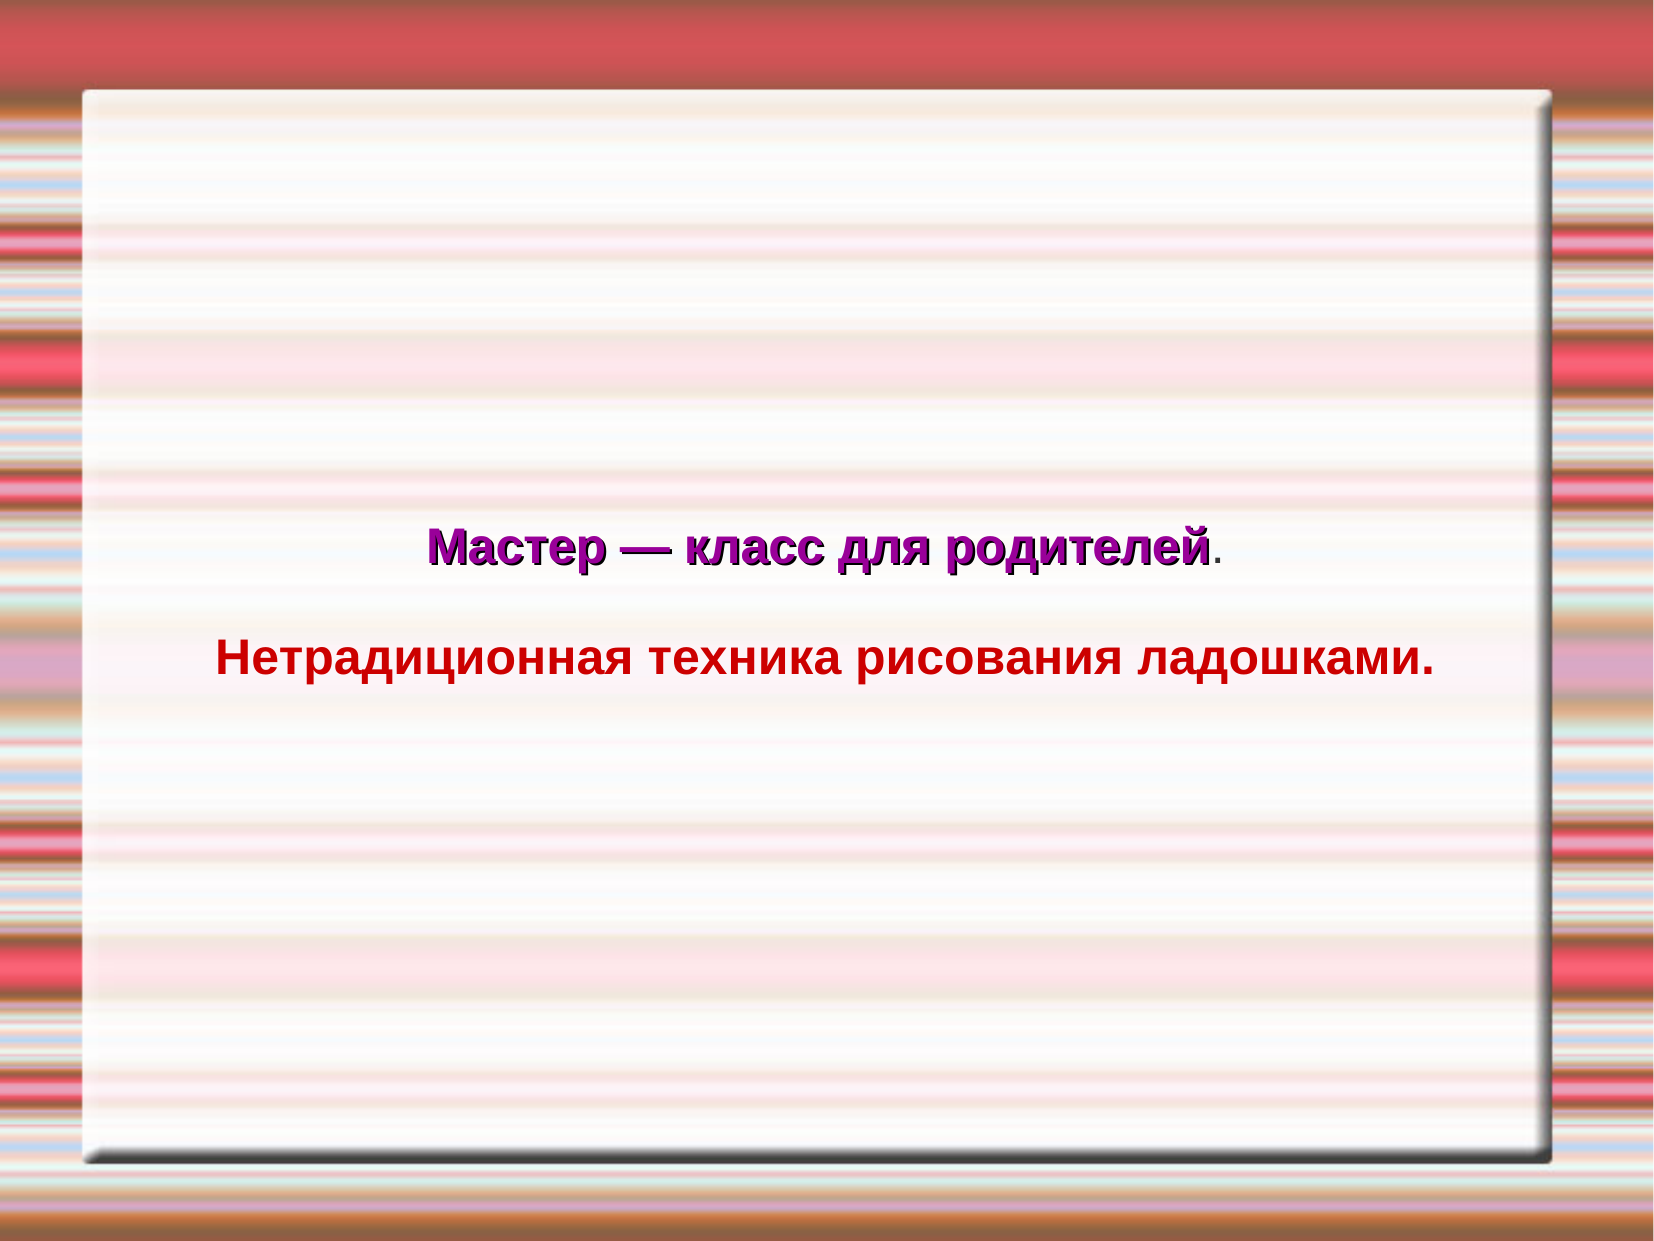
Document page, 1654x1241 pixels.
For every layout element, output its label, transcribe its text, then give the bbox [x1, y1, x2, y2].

list Мастер — класс для родителей. Нетрадиционная техника рисования ладошками. [134, 350, 1516, 1132]
picture [0, 0, 1654, 1241]
